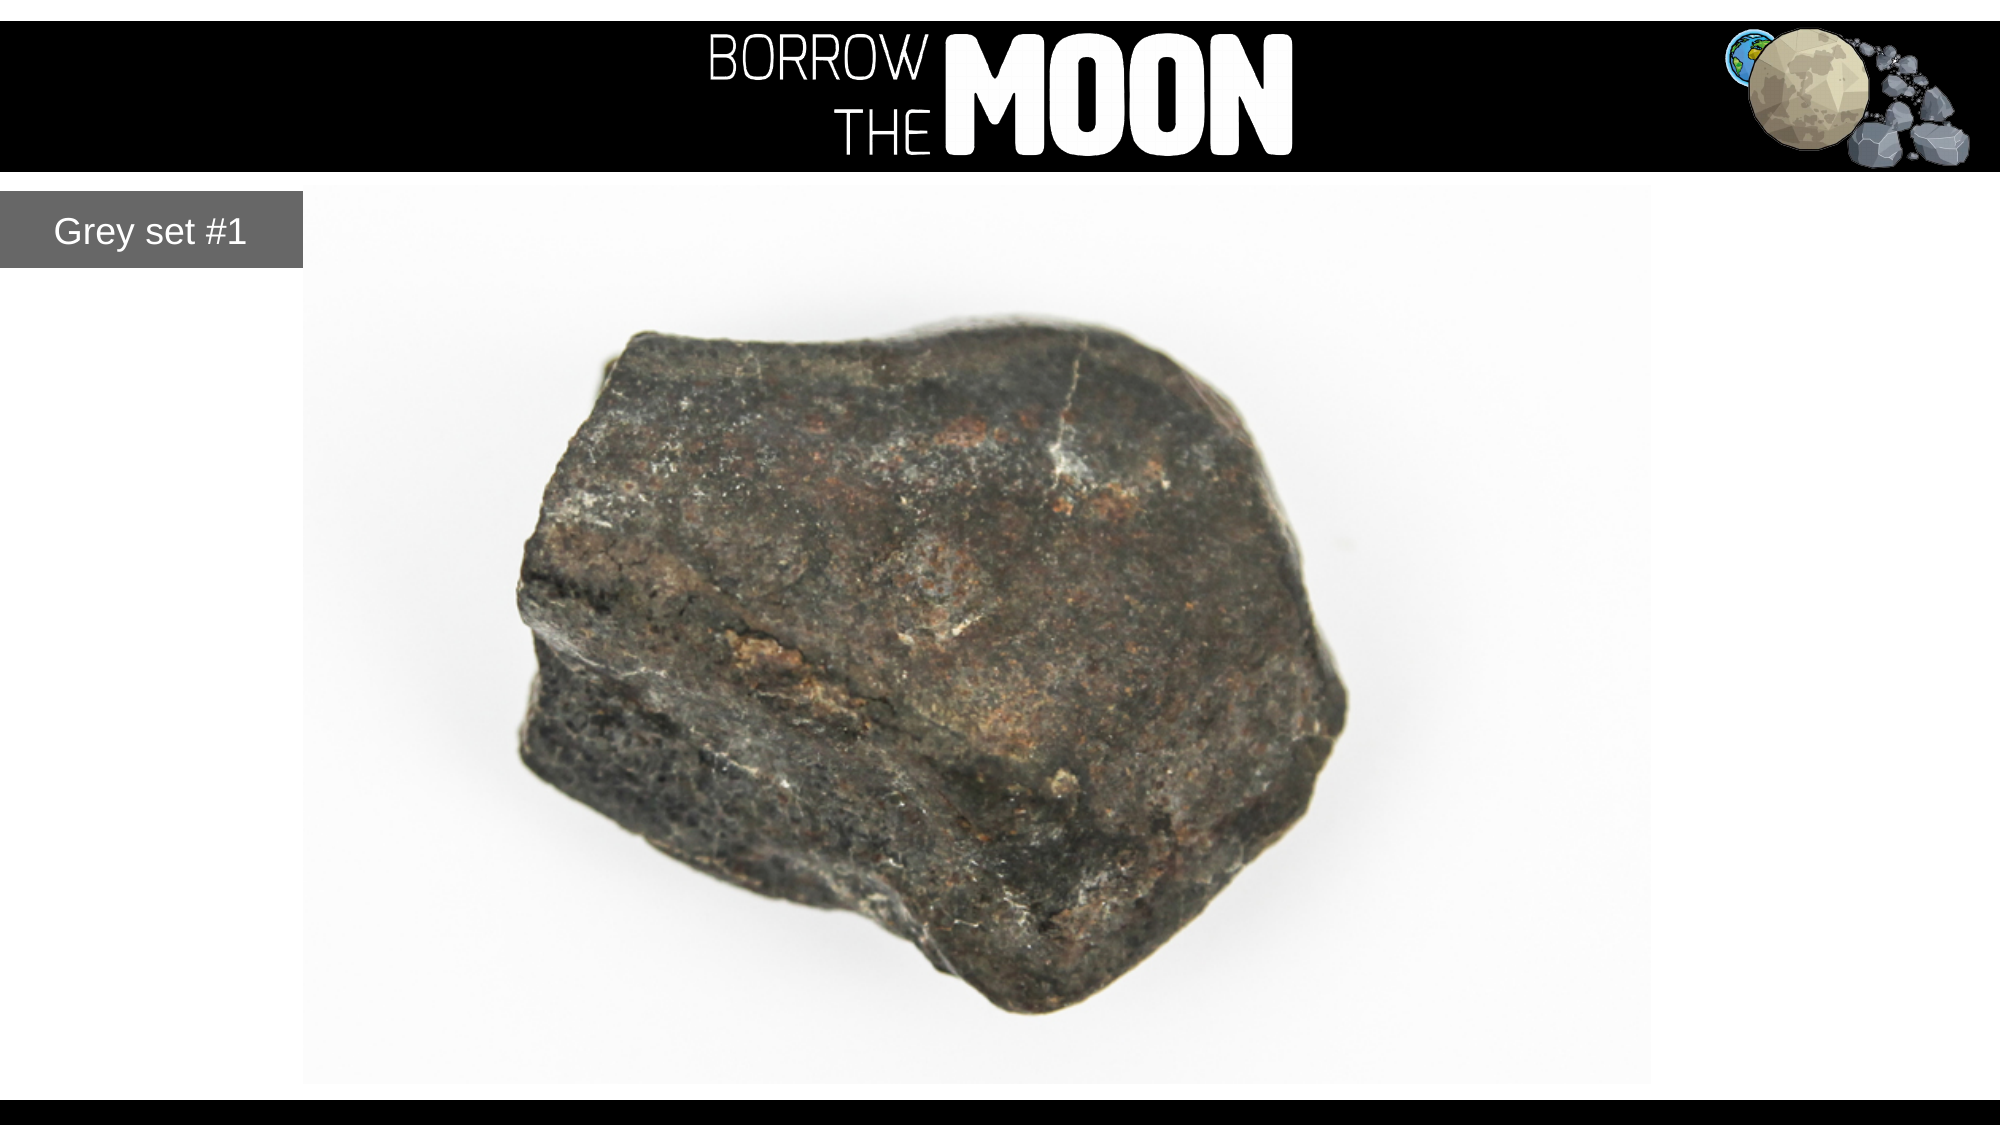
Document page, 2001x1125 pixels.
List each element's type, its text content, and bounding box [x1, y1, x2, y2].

text_box Grey set #1 [0, 191, 303, 268]
picture [303, 185, 1651, 1084]
